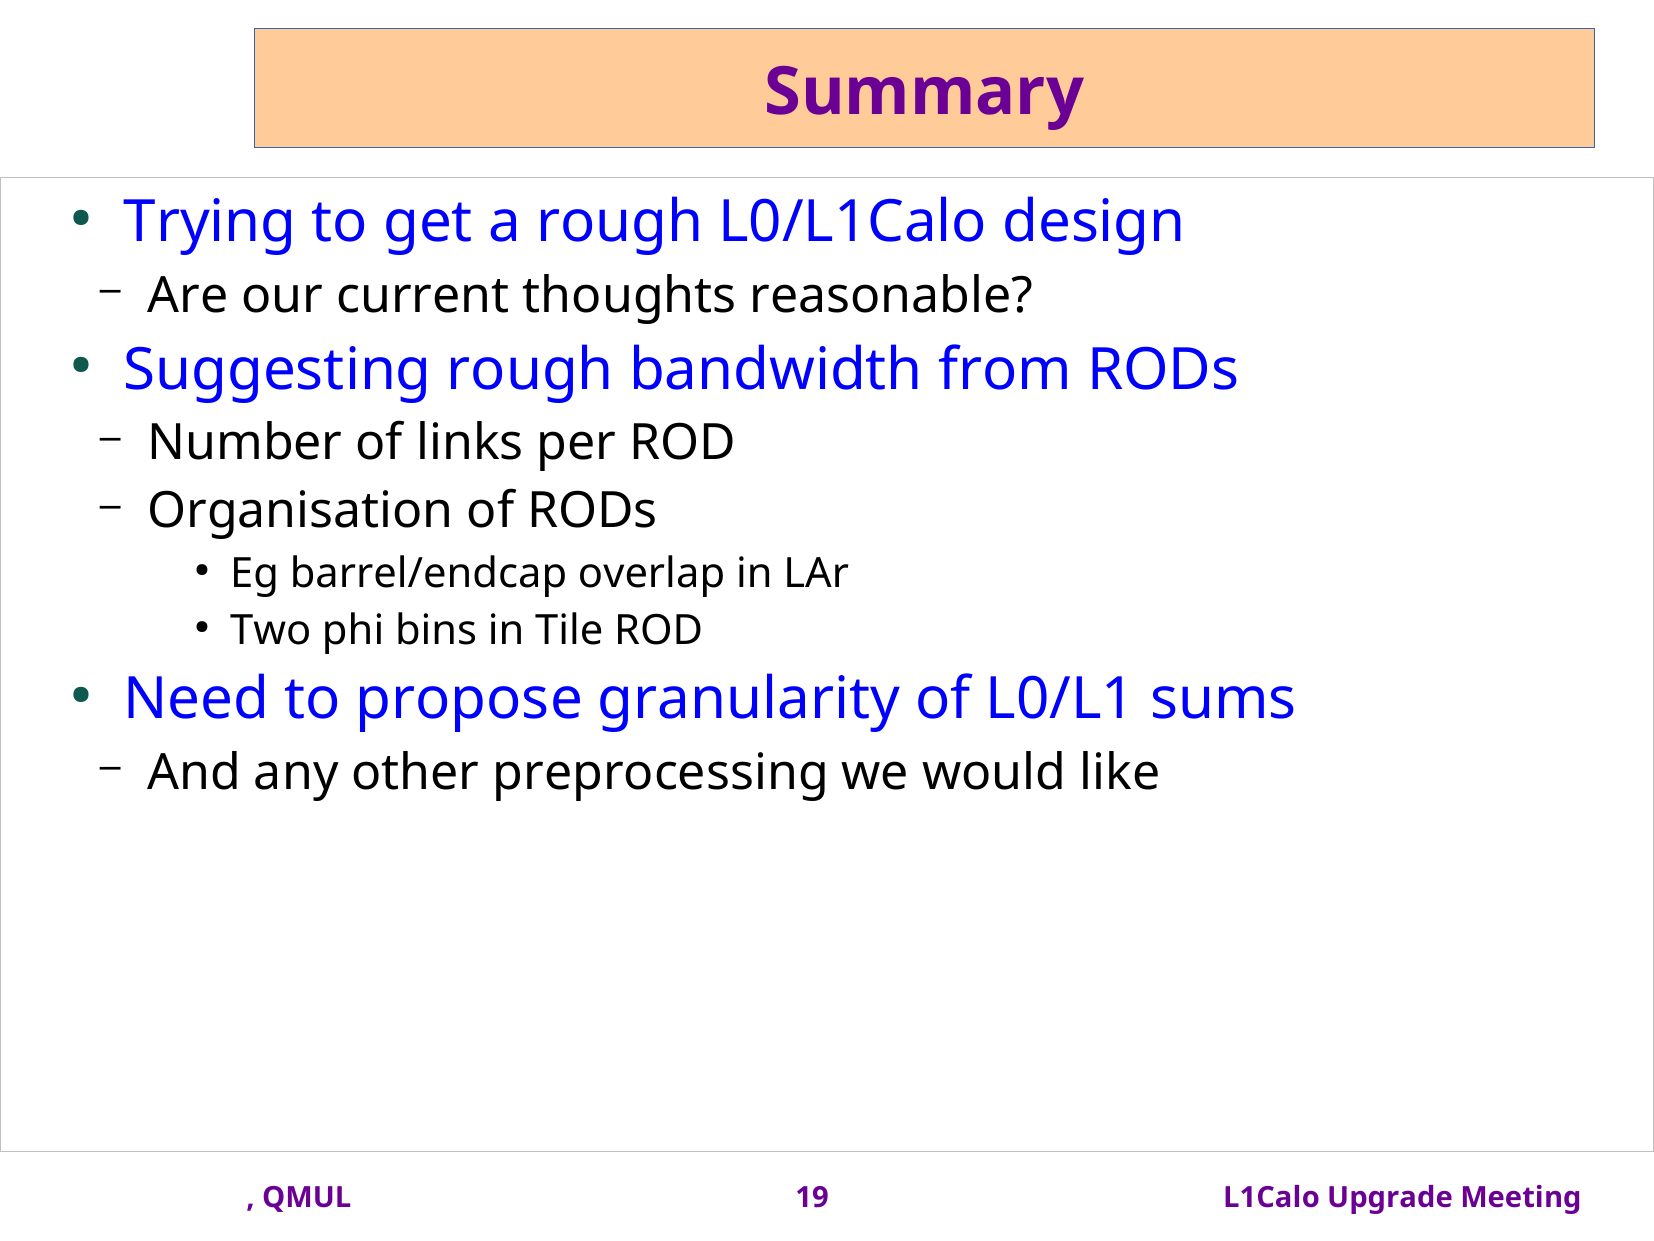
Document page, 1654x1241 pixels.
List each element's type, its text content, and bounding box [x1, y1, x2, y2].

title Summary [254, 28, 1595, 148]
list Trying to get a rough L0/L1Calo design Are our current thoughts reasonable? Suggesting rough bandwidth from RODs Number of links per ROD Organisation of RODs Eg barrel/endcap overlap in LAr Two phi bins in Tile ROD Need to propose granularity of L0/L1 sums And any other preprocessing we would like [52, 179, 1635, 1138]
